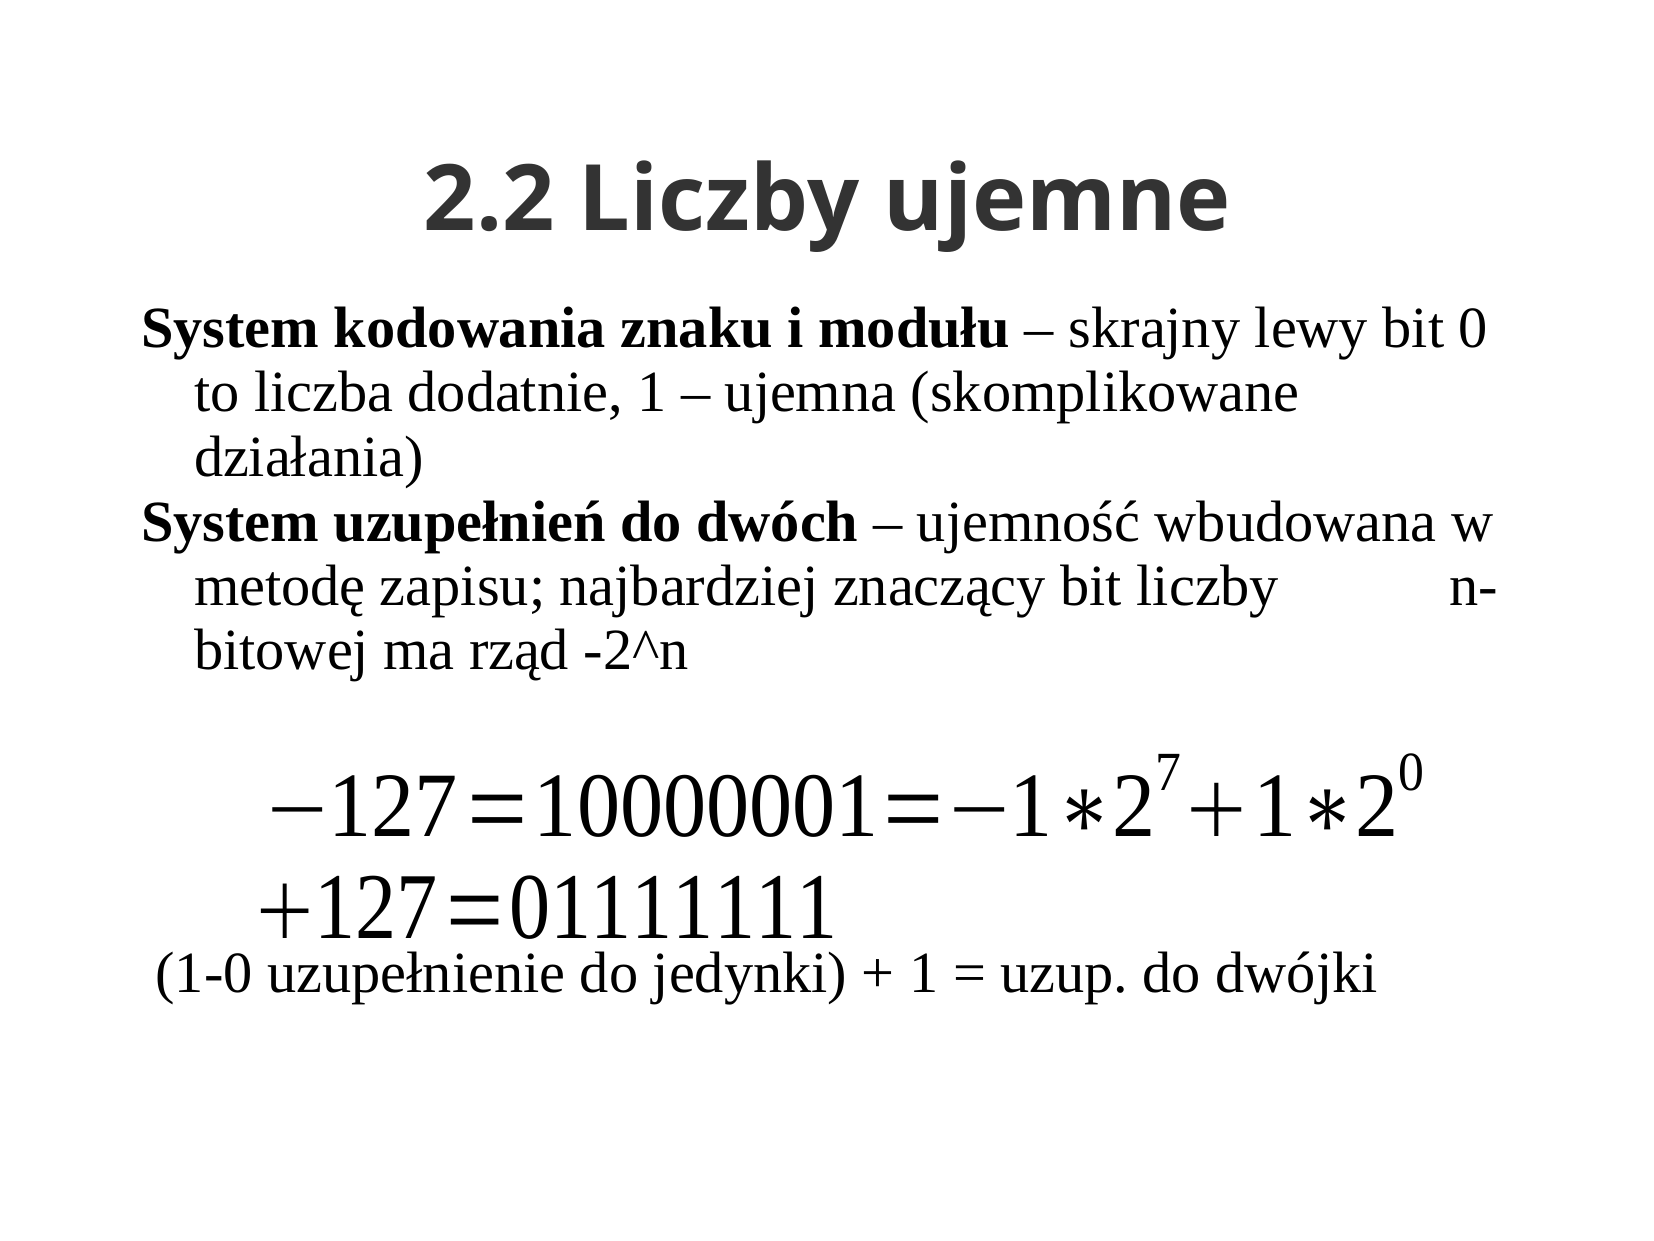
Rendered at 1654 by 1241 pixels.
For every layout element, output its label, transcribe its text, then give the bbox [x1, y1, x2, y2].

list System kodowania znaku i modułu – skrajny lewy bit 0 to liczba dodatnie, 1 – ujemna (skomplikowane działania) System uzupełnień do dwóch – ujemność wbudowana w metodę zapisu; najbardziej znaczący bit liczby n-bitowej ma rząd -2^n (1-0 uzupełnienie do jedynki) + 1 = uzup. do dwójki [123, 295, 1536, 1062]
title 2.2 Liczby ujemne [121, 98, 1534, 291]
chart [232, 738, 1447, 964]
